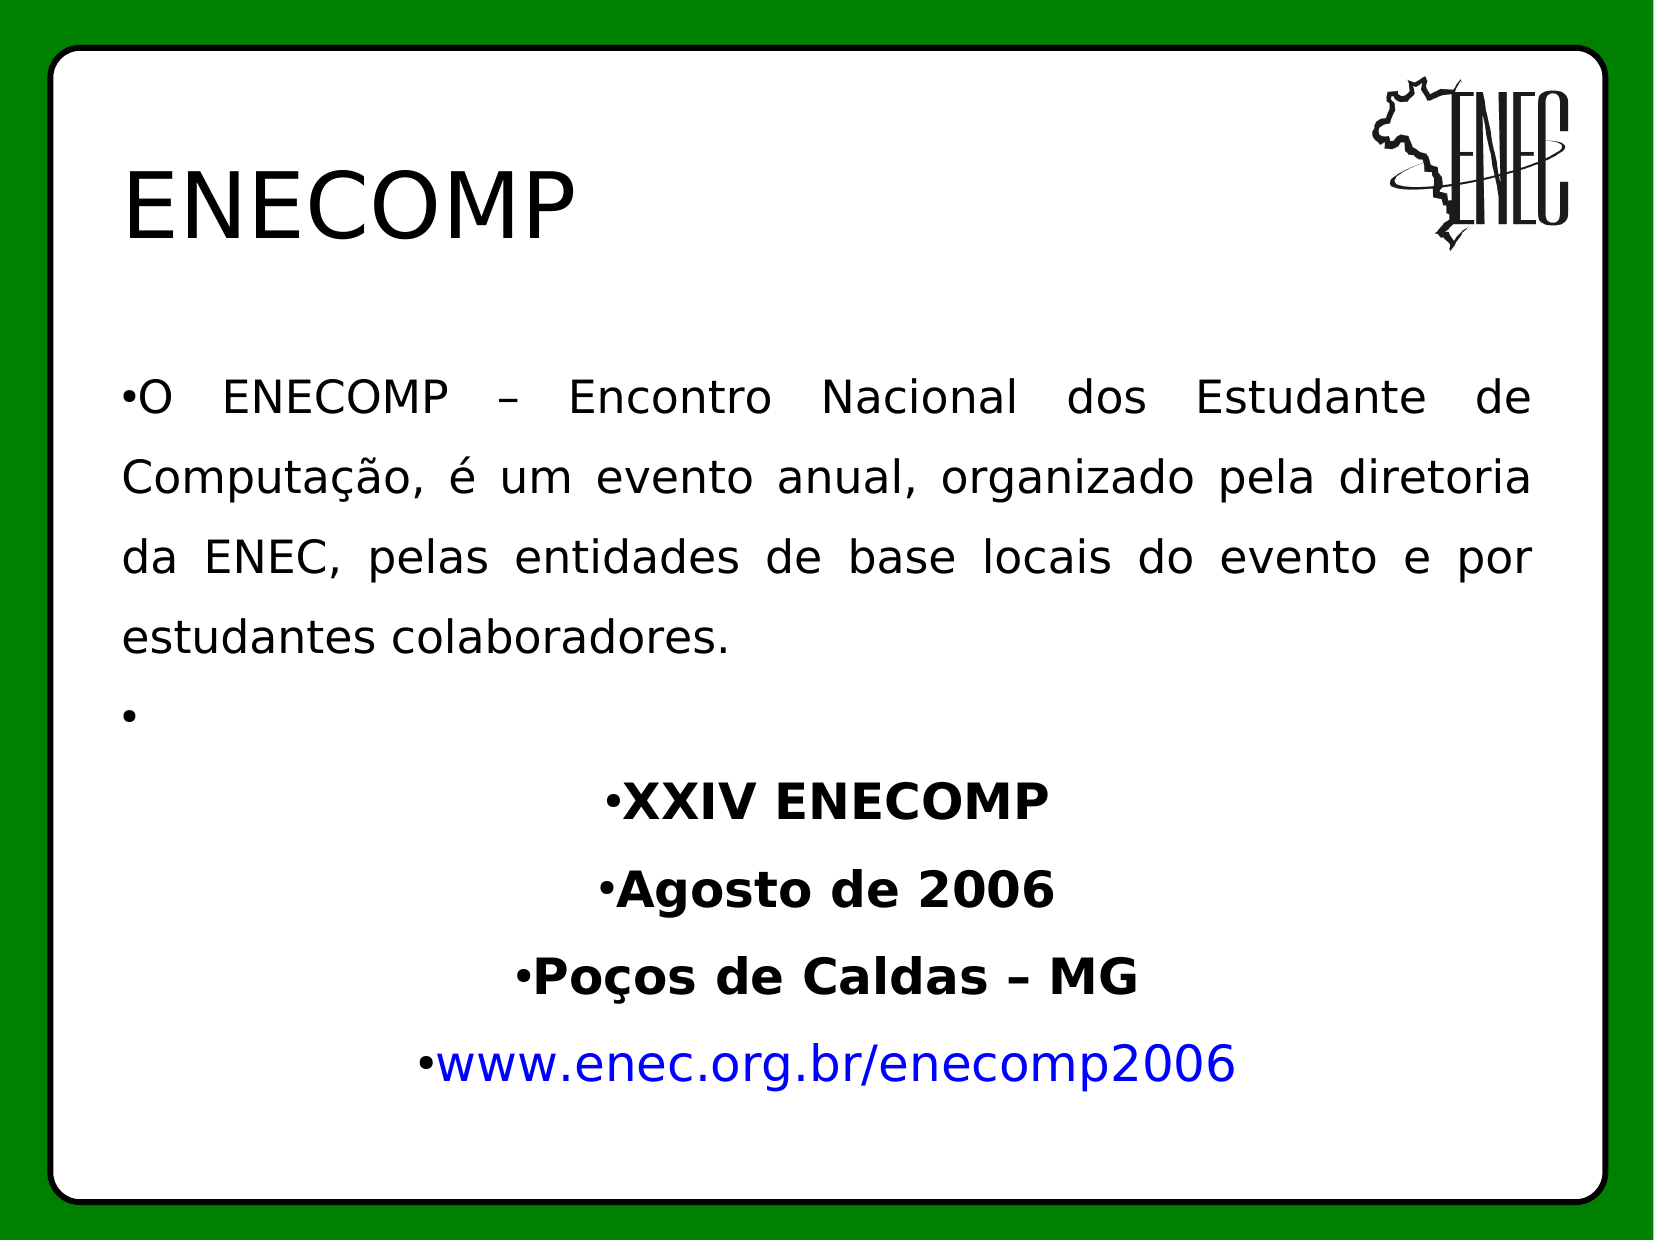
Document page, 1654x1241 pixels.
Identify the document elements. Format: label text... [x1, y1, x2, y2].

title ENECOMP [121, 102, 1534, 311]
picture [1367, 71, 1574, 273]
list O ENECOMP – Encontro Nacional dos Estudante de Computação, é um evento anual, organizado pela diretoria da ENEC, pelas entidades de base locais do evento e por estudantes colaboradores. XXIV ENECOMP Agosto de 2006 Poços de Caldas – MG www.enec.org.br/enecomp2006 [121, 344, 1534, 1127]
